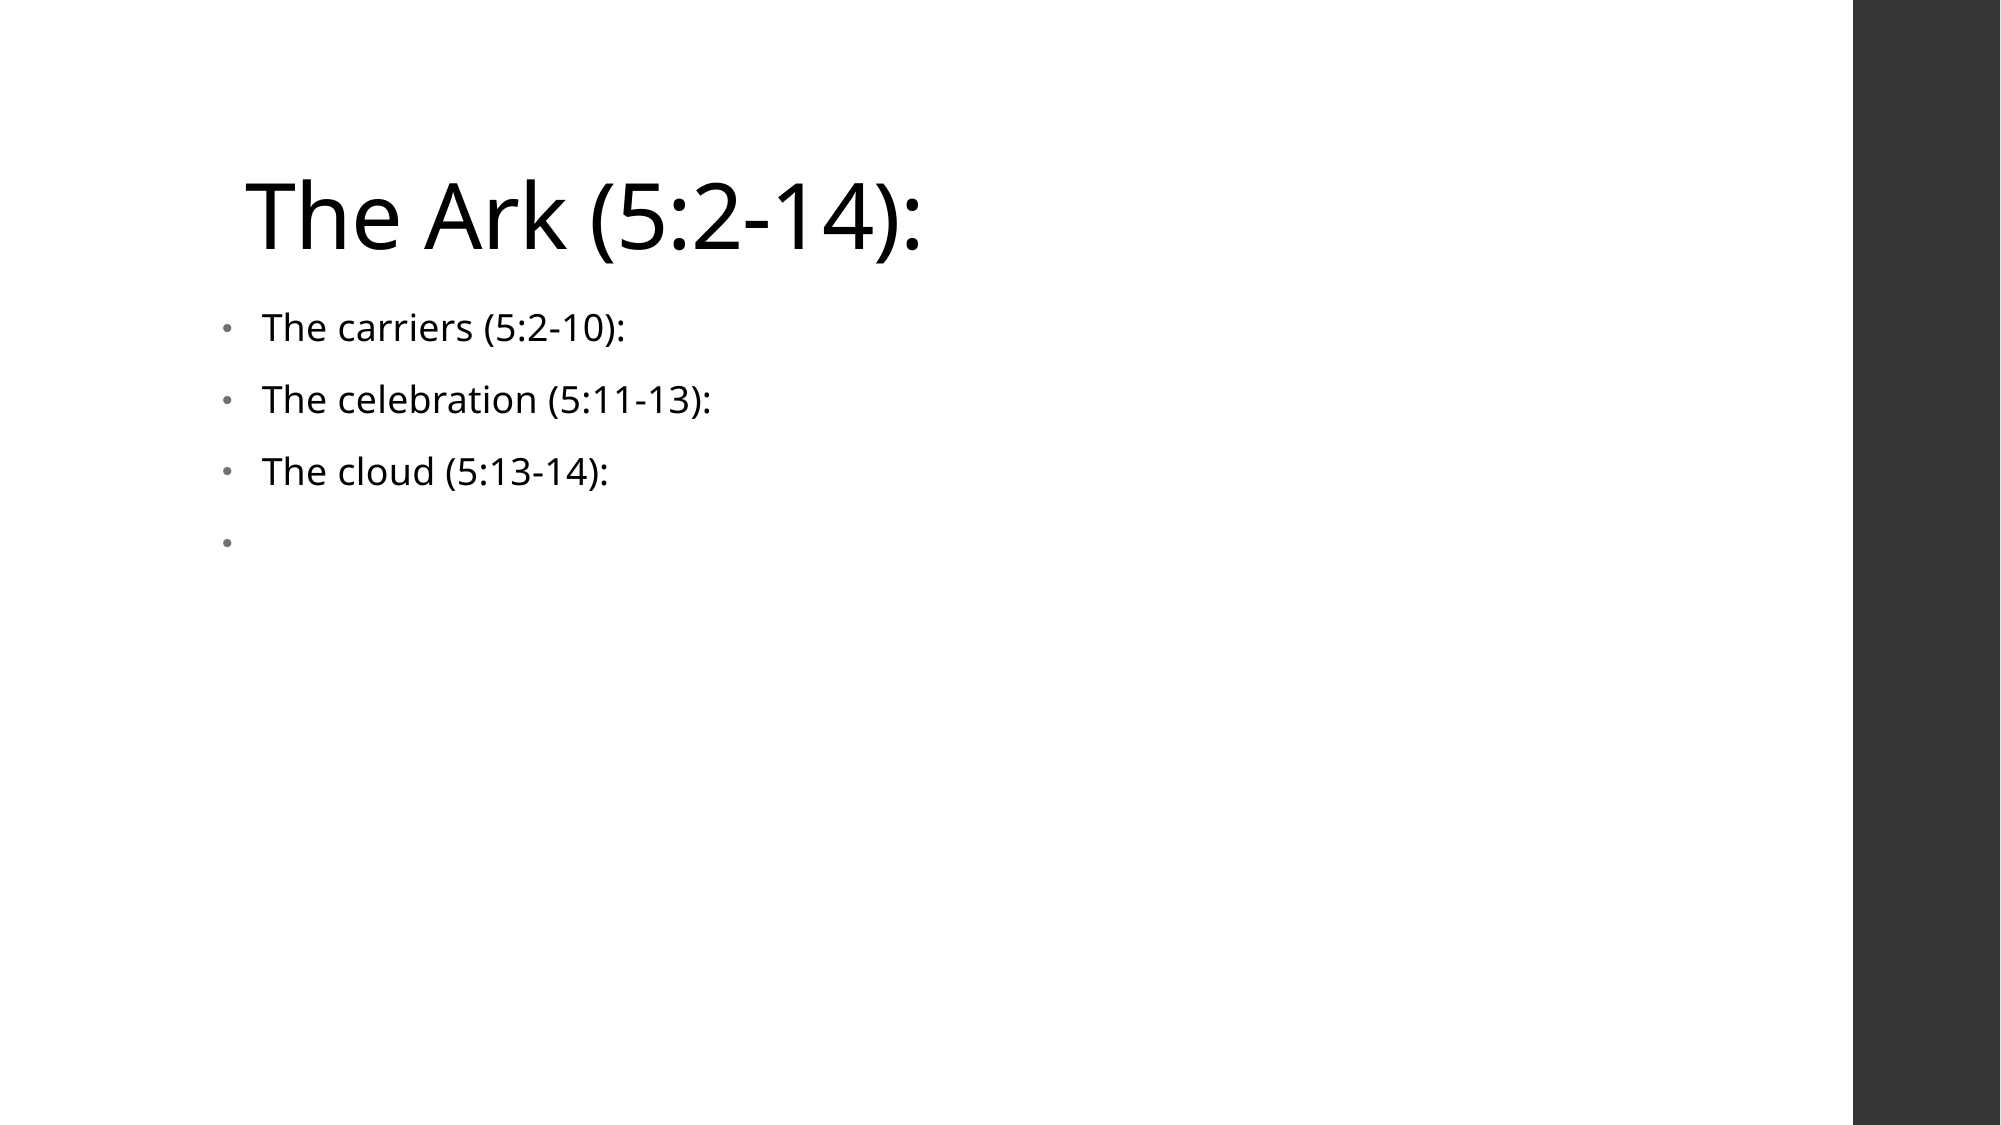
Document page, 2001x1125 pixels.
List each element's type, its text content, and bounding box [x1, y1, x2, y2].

title The Ark (5:2-14): [206, 60, 1797, 278]
list The carriers (5:2-10): The celebration (5:11-13): The cloud (5:13-14): [206, 299, 1617, 1014]
